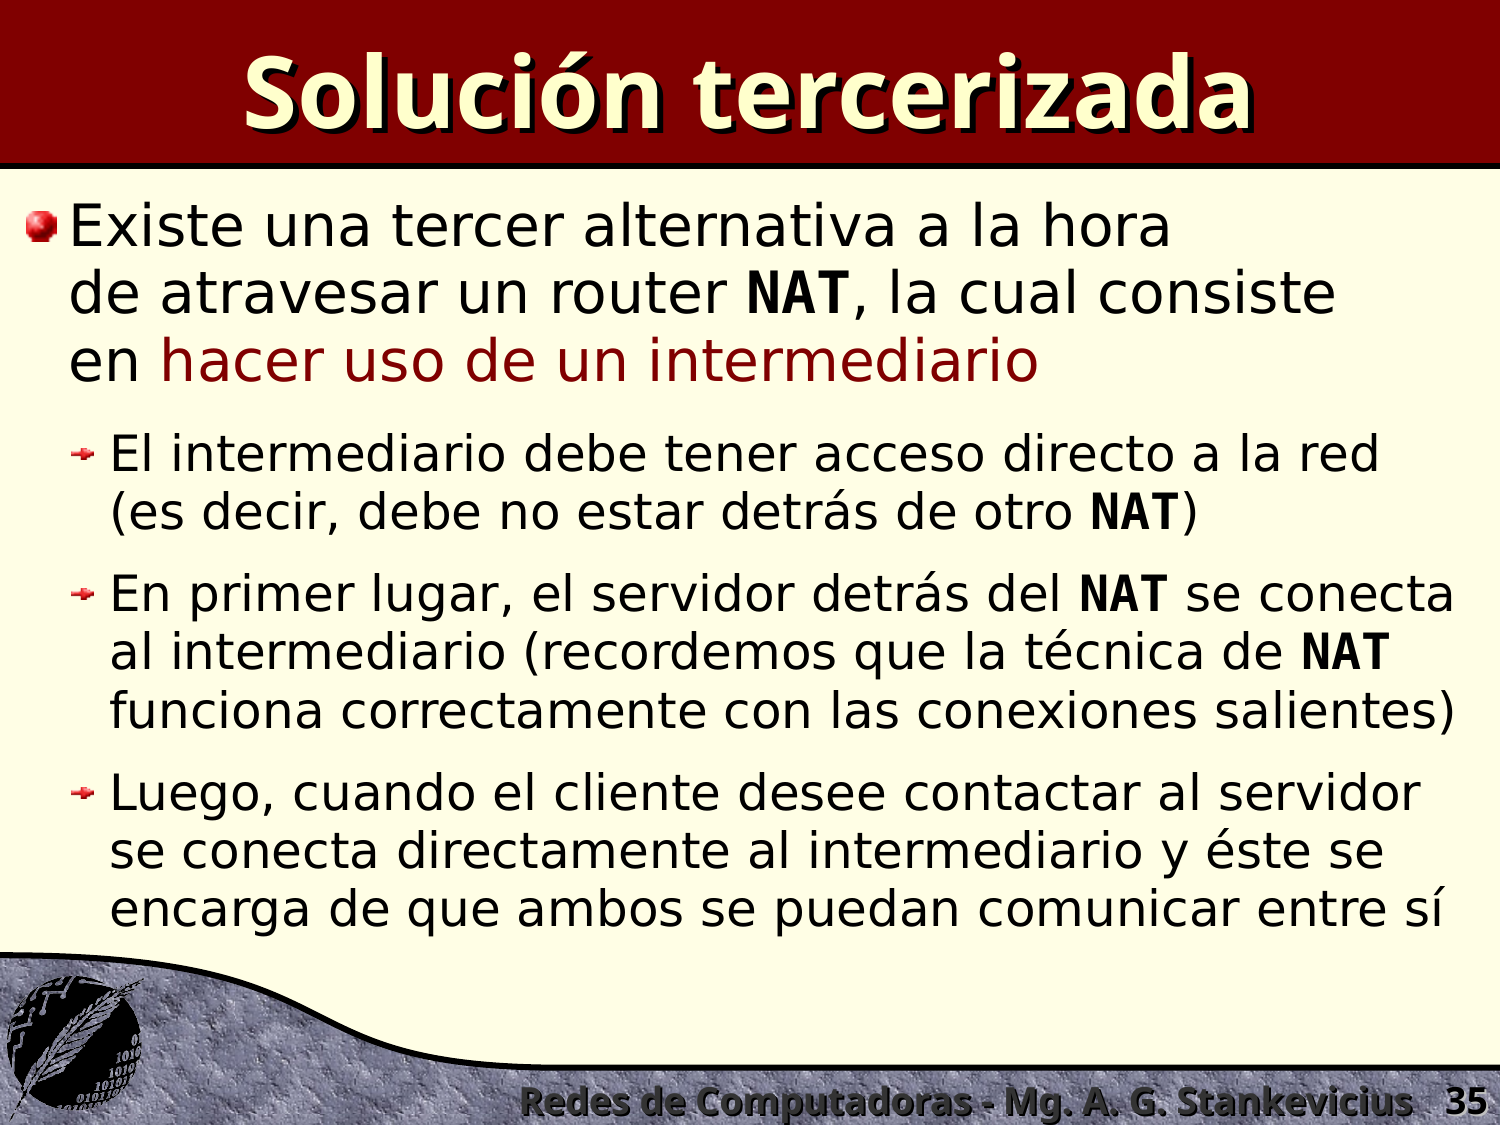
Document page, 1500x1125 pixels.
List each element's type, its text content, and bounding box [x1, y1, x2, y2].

picture [0, 959, 1500, 1125]
picture [790, 1100, 795, 1110]
picture [1047, 1100, 1054, 1110]
list Existe una tercer alternativa a la hora de atravesar un router NAT, la cual consiste en hacer uso de un intermediario El intermediario debe tener acceso directo a la red (es decir, debe no estar detrás de otro NAT) En primer lugar, el servidor detrás del NAT se conecta al intermediario (recordemos que la técnica de NAT funciona correctamente con las conexiones salientes) Luego, cuando el cliente desee contactar al servidor se conecta directamente al intermediario y éste se encarga de que ambos se puedan comunicar entre sí [11, 192, 1486, 939]
title Solución tercerizada [15, 5, 1485, 160]
